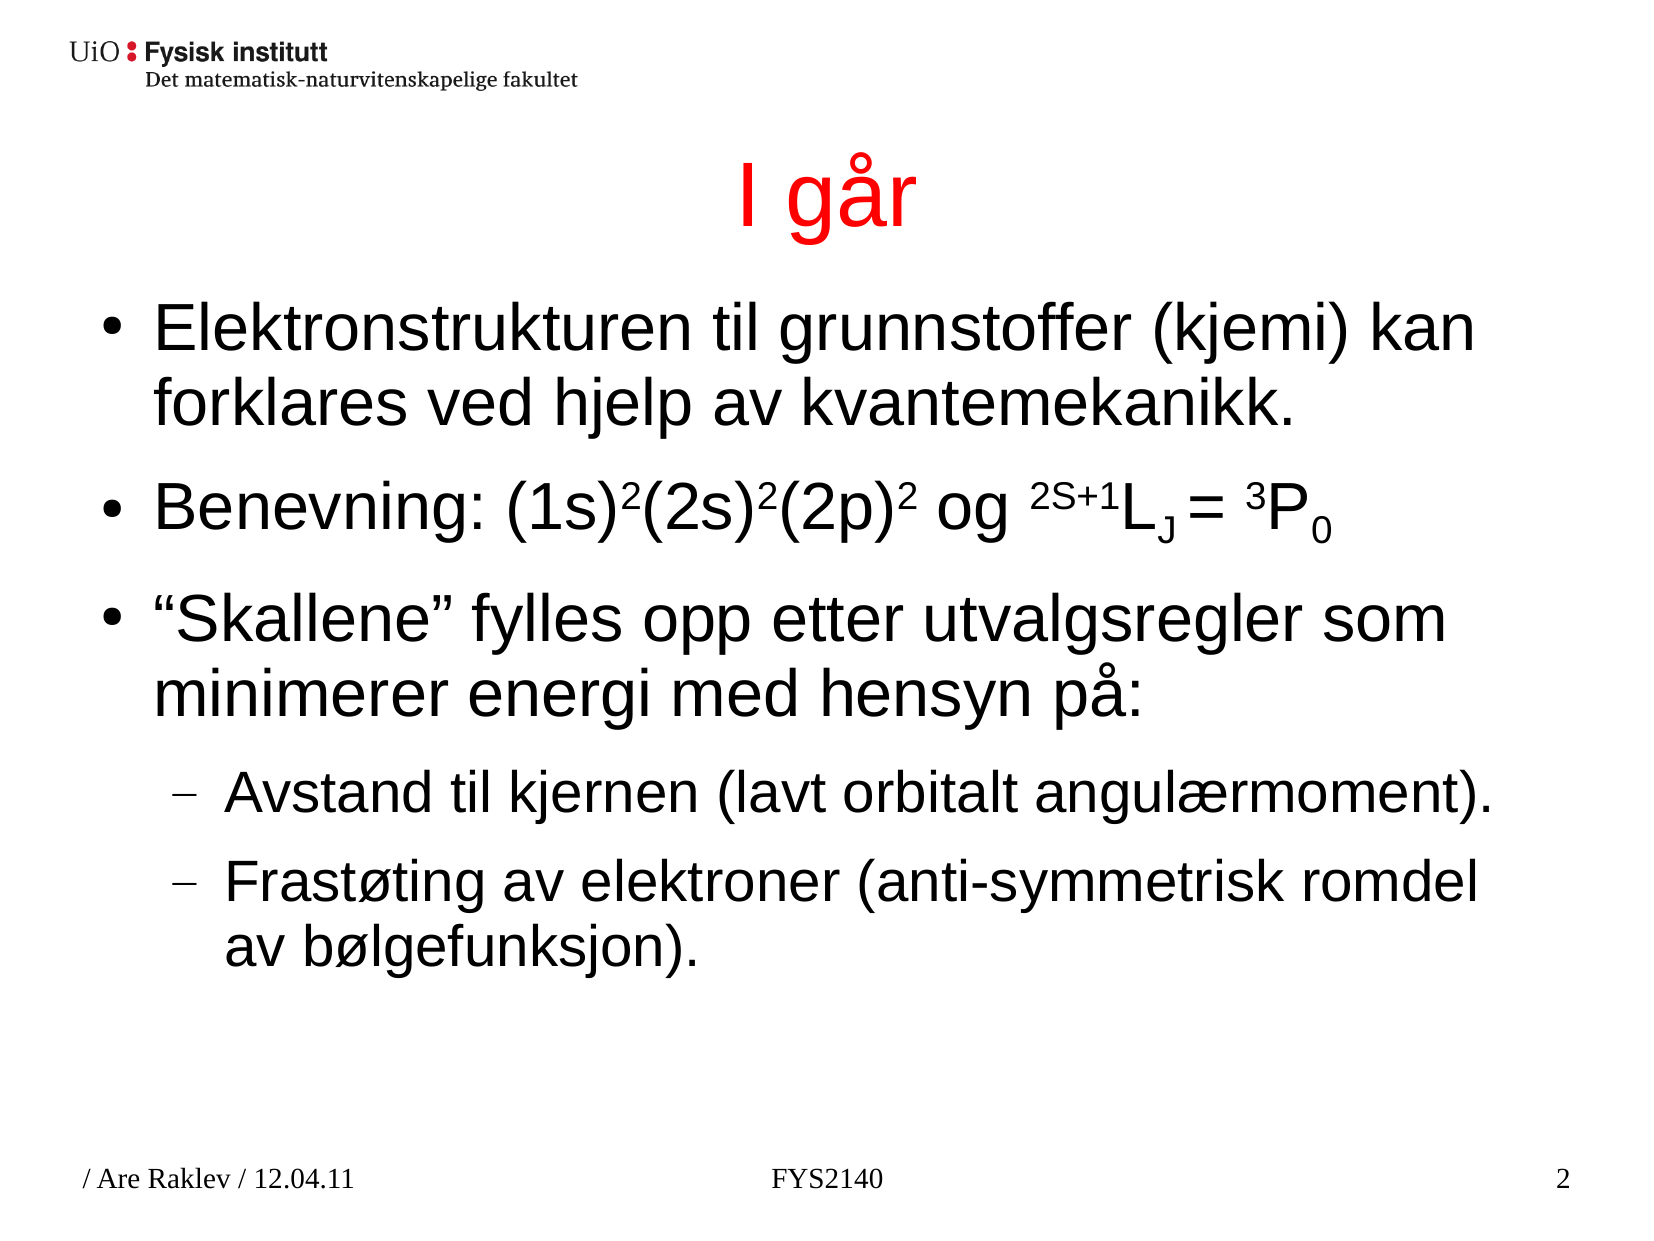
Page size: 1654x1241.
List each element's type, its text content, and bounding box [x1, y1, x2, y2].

picture [68, 37, 581, 93]
title I går [82, 90, 1571, 298]
list Elektronstrukturen til grunnstoffer (kjemi) kan forklares ved hjelp av kvantemekanikk. Benevning: (1s)2(2s)2(2p)2 og 2S+1LJ = 3P0 “Skallene” fylles opp etter utvalgsregler som minimerer energi med hensyn på: Avstand til kjernen (lavt orbitalt angulærmoment). Frastøting av elektroner (anti-symmetrisk romdel av bølgefunksjon). [82, 290, 1538, 1094]
